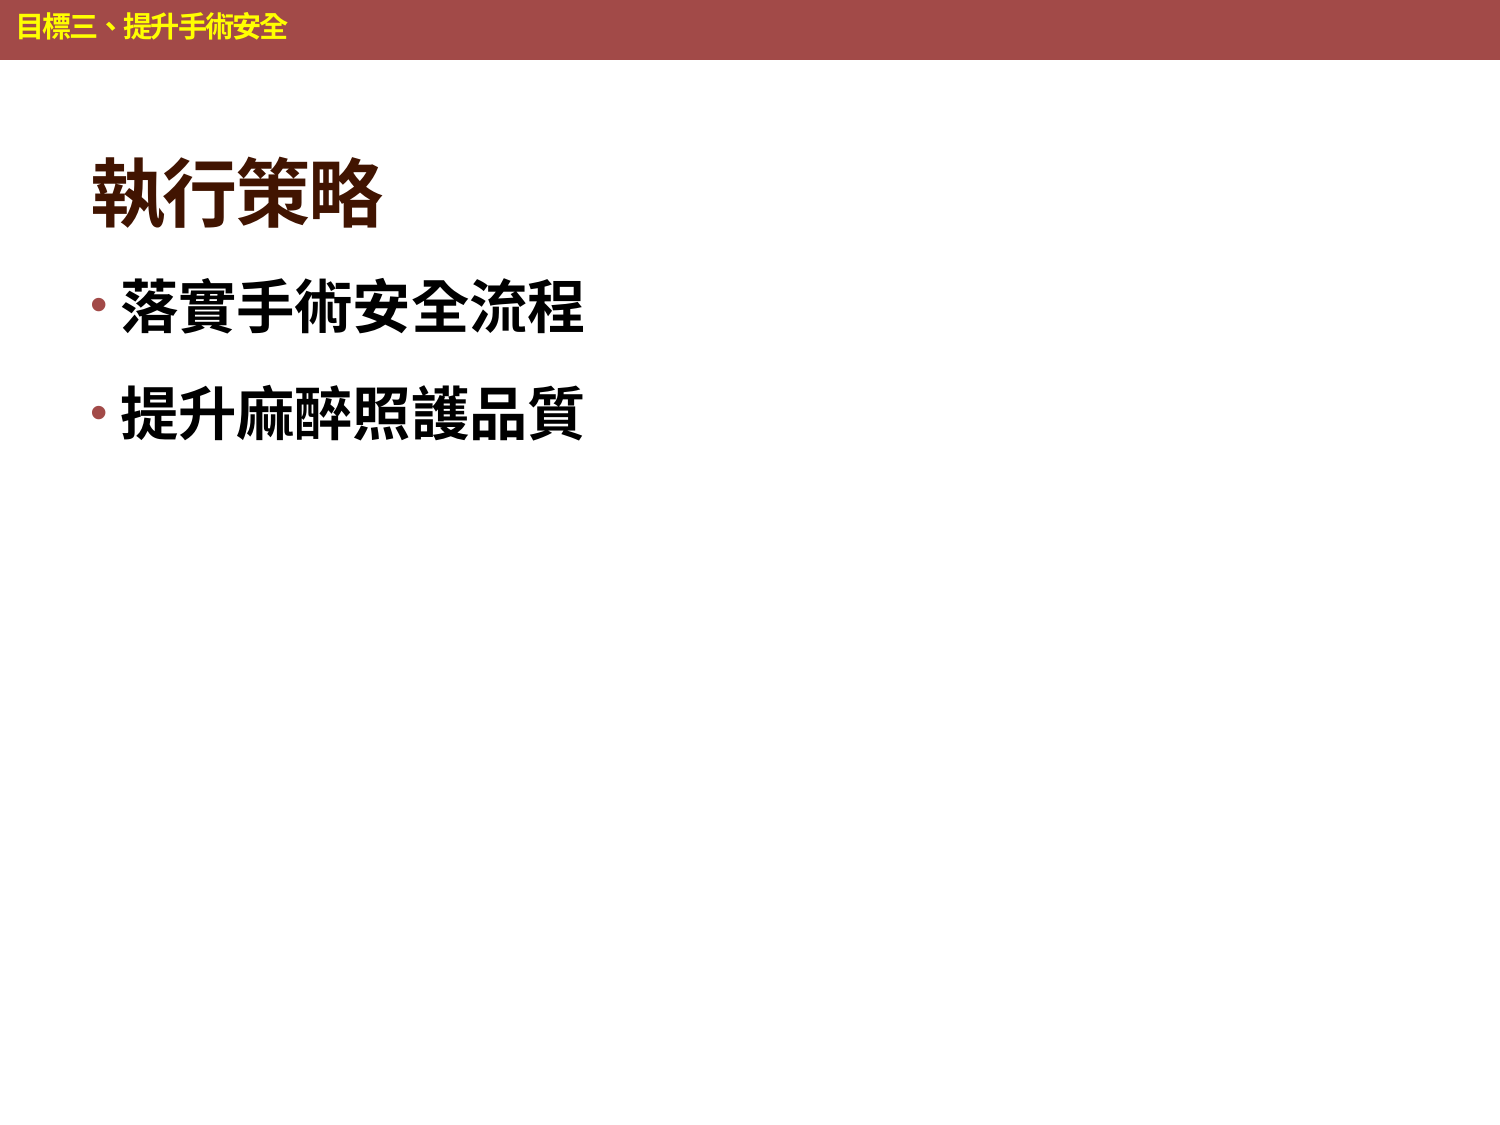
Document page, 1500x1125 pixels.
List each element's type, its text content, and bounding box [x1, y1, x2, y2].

text_box 目標三、提升手術安全 [0, 1, 304, 51]
list 落實手術安全流程 提升麻醉照護品質 [75, 262, 1426, 1063]
title 執行策略 [75, 87, 1426, 251]
